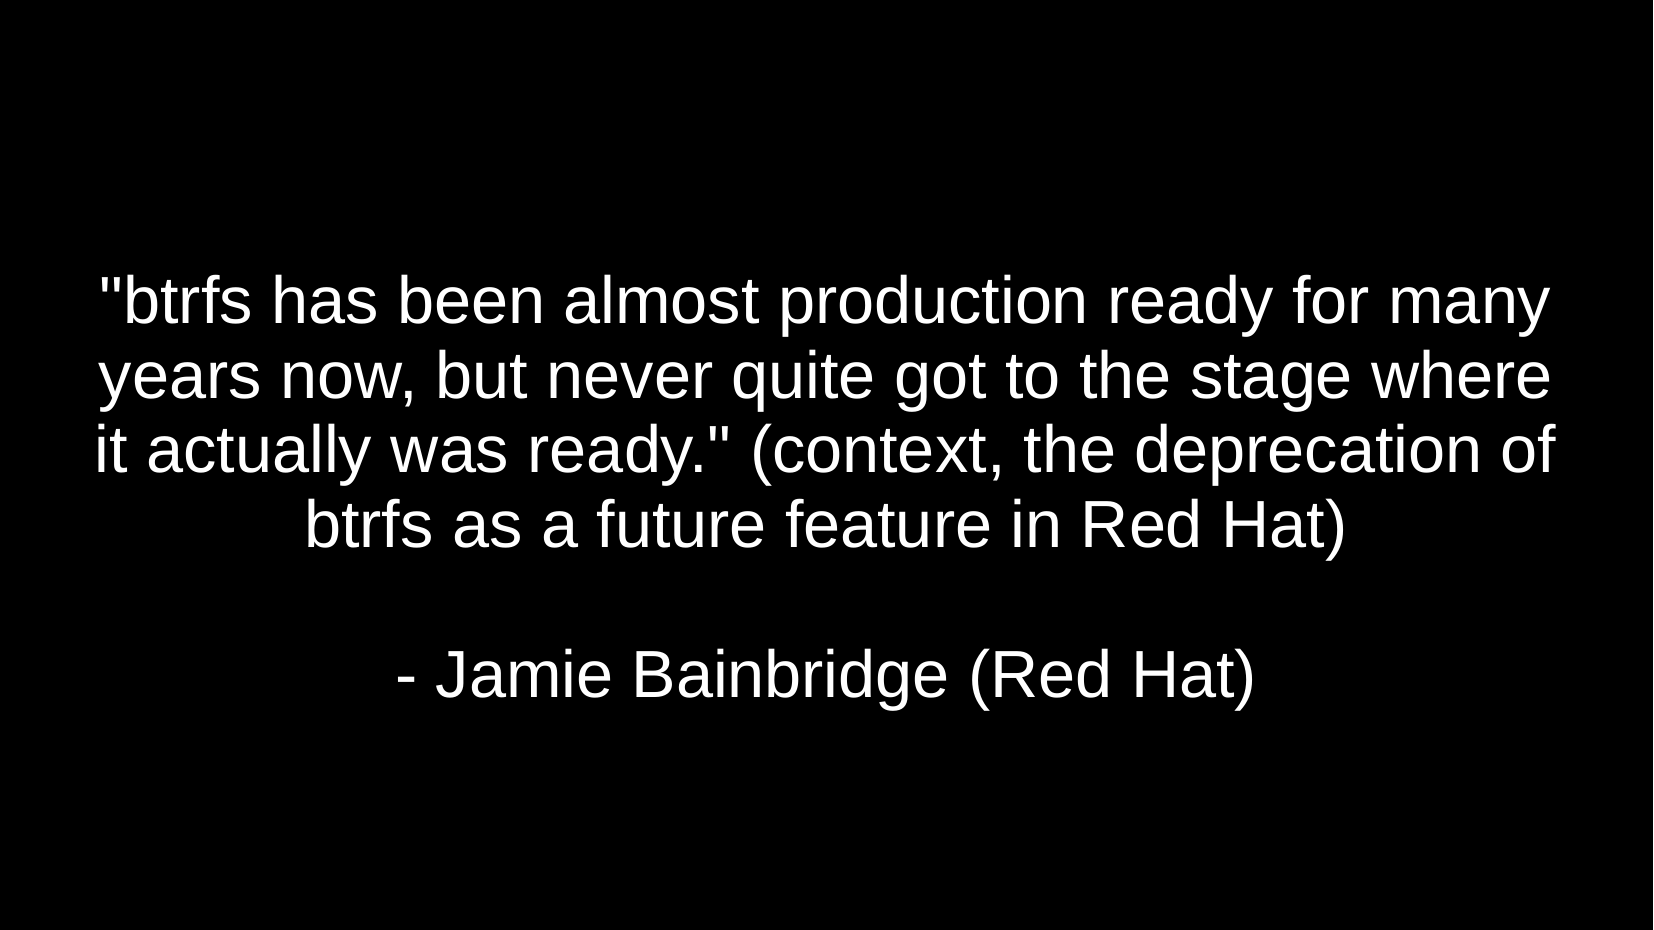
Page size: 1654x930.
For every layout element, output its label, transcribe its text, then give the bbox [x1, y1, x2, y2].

subtitle "btrfs has been almost production ready for many years now, but never quite got to the stage where it actually was ready." (context, the deprecation of btrfs as a future feature in Red Hat) - Jamie Bainbridge (Red Hat) [82, 217, 1571, 757]
